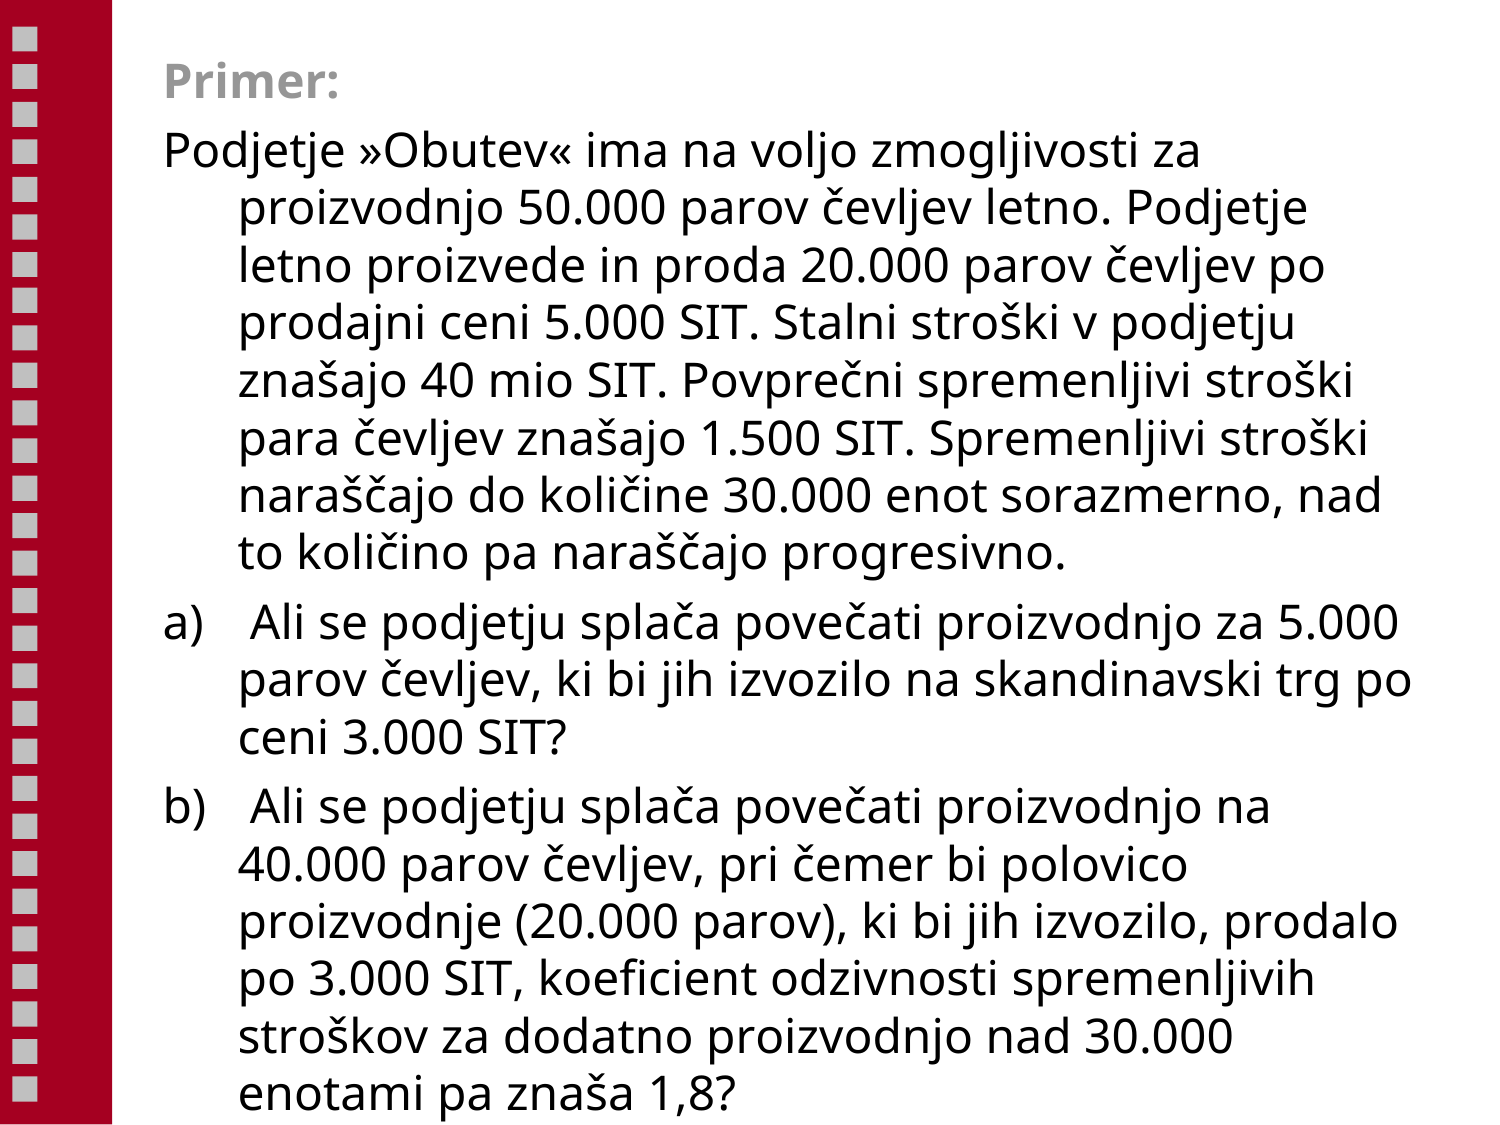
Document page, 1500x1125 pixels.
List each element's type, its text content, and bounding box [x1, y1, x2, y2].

text_box Primer: Podjetje »Obutev« ima na voljo zmogljivosti za proizvodnjo 50.000 parov čevljev letno. Podjetje letno proizvede in proda 20.000 parov čevljev po prodajni ceni 5.000 SIT. Stalni stroški v podjetju znašajo 40 mio SIT. Povprečni spremenljivi stroški para čevljev znašajo 1.500 SIT. Spremenljivi stroški naraščajo do količine 30.000 enot sorazmerno, nad to količino pa naraščajo progresivno. Ali se podjetju splača povečati proizvodnjo za 5.000 parov čevljev, ki bi jih izvozilo na skandinavski trg po ceni 3.000 SIT? Ali se podjetju splača povečati proizvodnjo na 40.000 parov čevljev, pri čemer bi polovico proizvodnje (20.000 parov), ki bi jih izvozilo, prodalo po 3.000 SIT, koeficient odzivnosti spremenljivih stroškov za dodatno proizvodnjo nad 30.000 enotami pa znaša 1,8? [147, 42, 1436, 1125]
